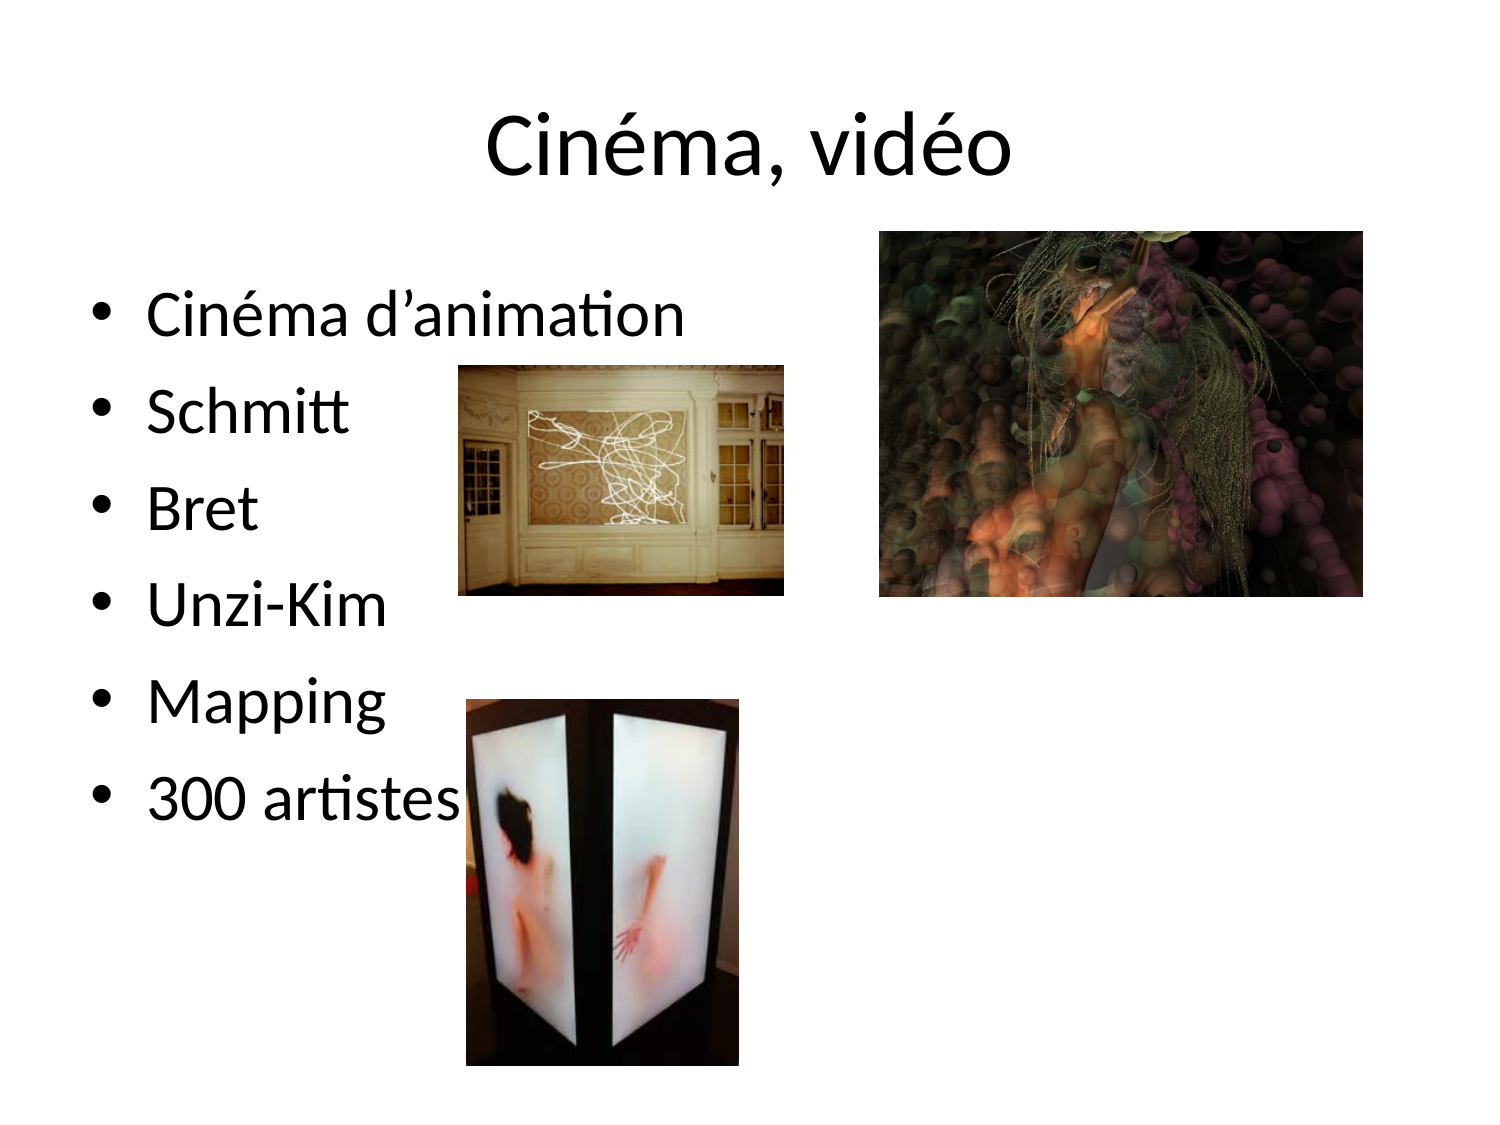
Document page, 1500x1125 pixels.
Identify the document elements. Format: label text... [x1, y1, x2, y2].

picture [879, 231, 1363, 597]
picture [458, 365, 784, 596]
picture [466, 699, 739, 1066]
title Cinéma, vidéo [75, 45, 1426, 233]
list Cinéma d’animation Schmitt Bret Unzi-Kim Mapping 300 artistes [75, 262, 1426, 1005]
